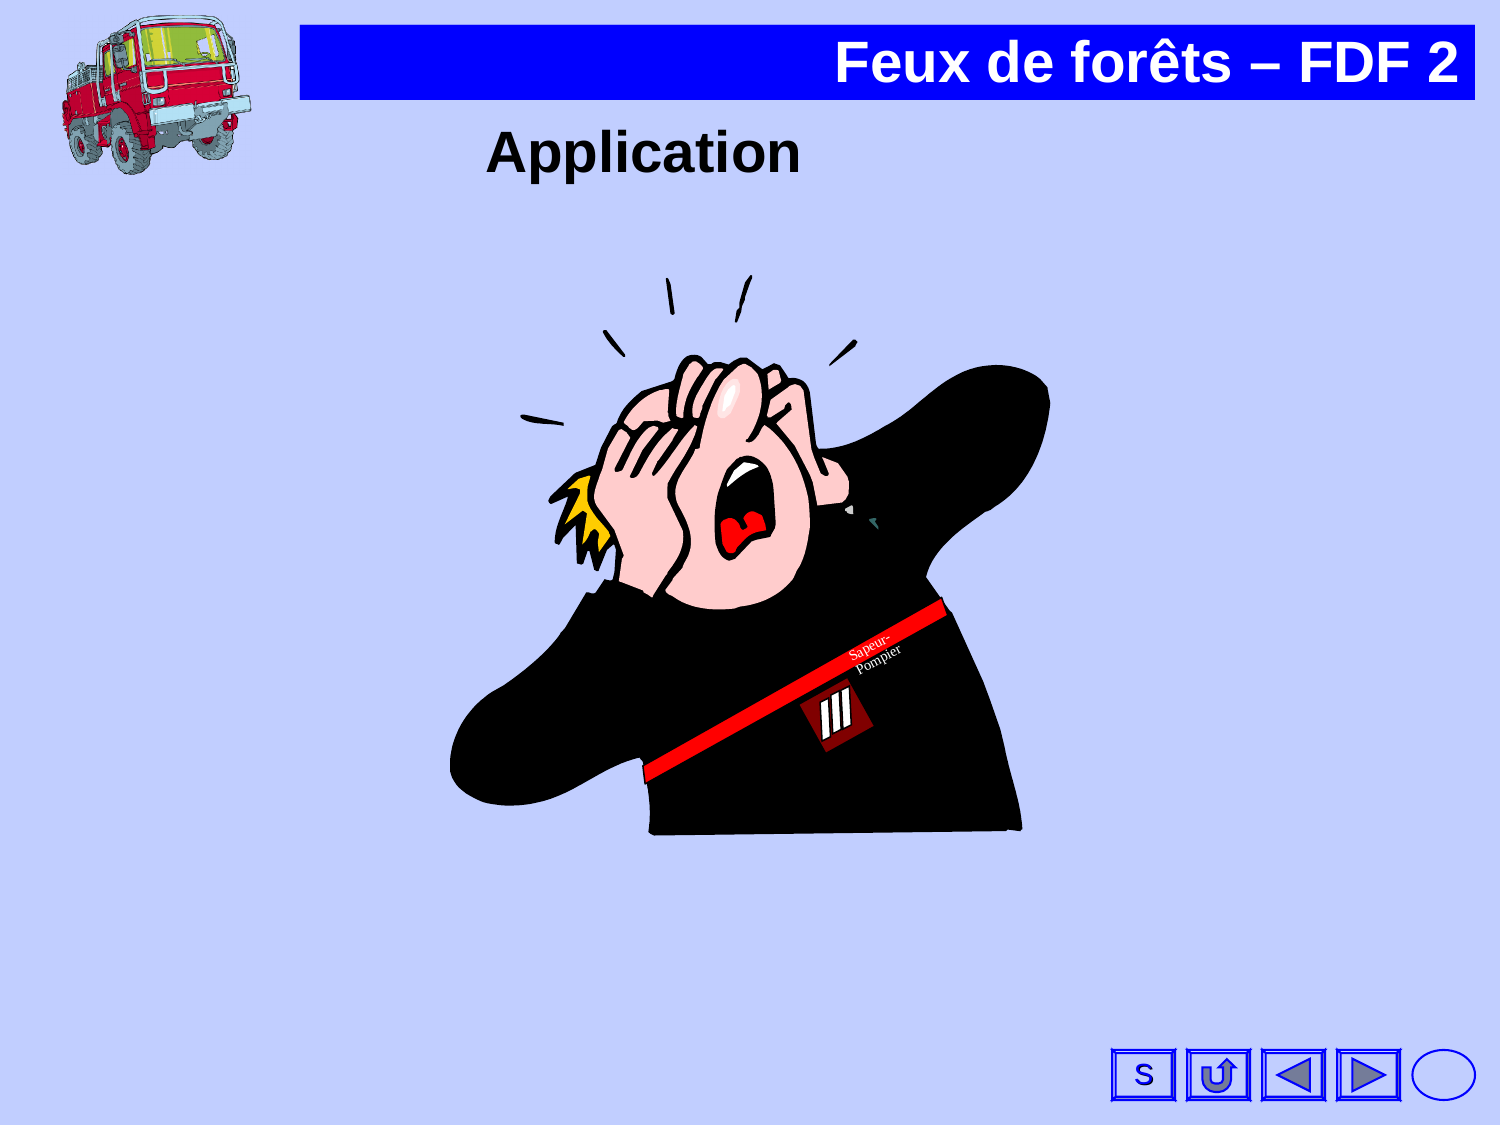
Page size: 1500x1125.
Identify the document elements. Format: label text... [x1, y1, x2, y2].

text_box [734, 275, 753, 323]
text_box Feux de forêts – FDF 2 [299, 24, 1475, 100]
text_box [665, 277, 675, 315]
text_box [1412, 1049, 1476, 1101]
text_box Sapeur-Pompier [829, 593, 960, 692]
text_box [450, 354, 1051, 836]
text_box [829, 339, 858, 367]
text_box [520, 414, 564, 426]
text_box [602, 330, 626, 357]
text_box Application [470, 112, 818, 193]
